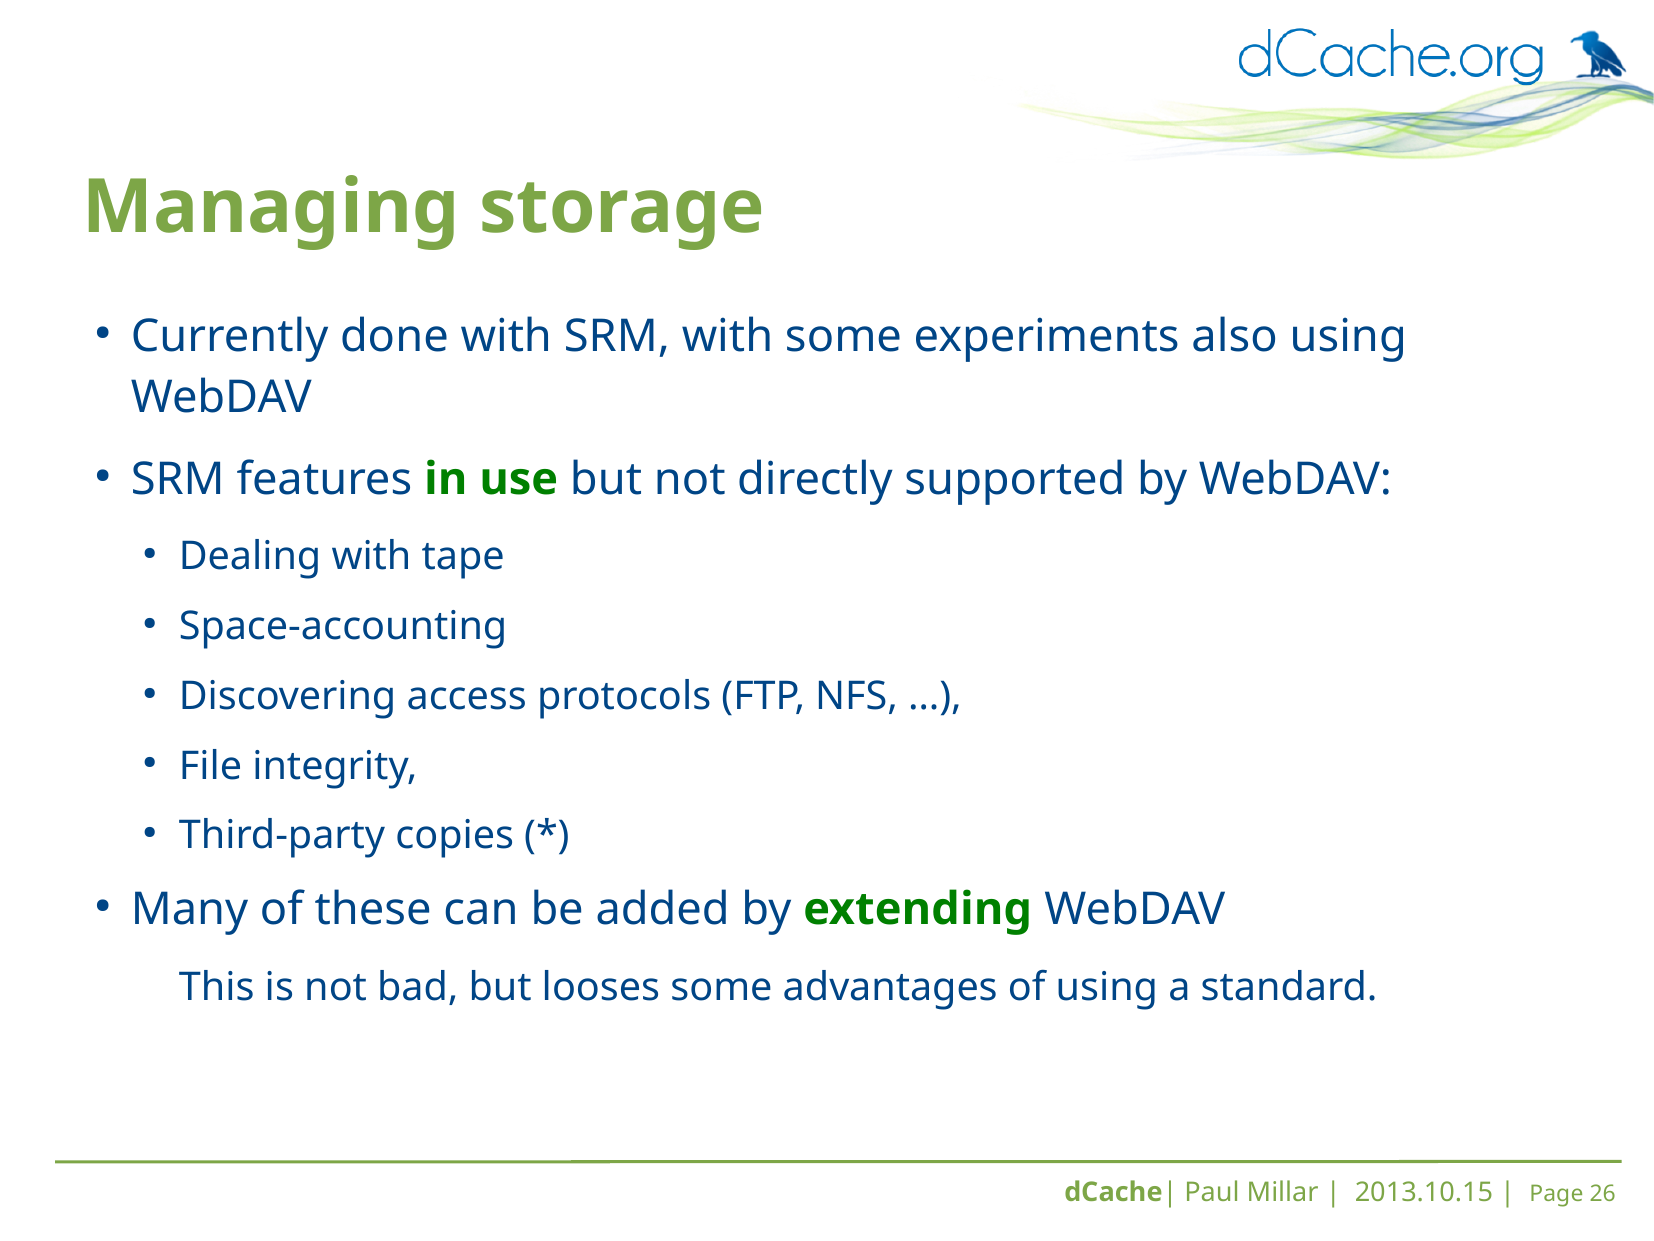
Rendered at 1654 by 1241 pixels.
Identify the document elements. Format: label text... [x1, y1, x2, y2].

picture [956, 16, 1654, 169]
title Managing storage [82, 156, 1605, 251]
list Currently done with SRM, with some experiments also using WebDAV SRM features in use but not directly supported by WebDAV: Dealing with tape Space-accounting Discovering access protocols (FTP, NFS, …), File integrity, Third-party copies (*) Many of these can be added by extending WebDAV This is not bad, but looses some advantages of using a standard. [82, 302, 1571, 1023]
